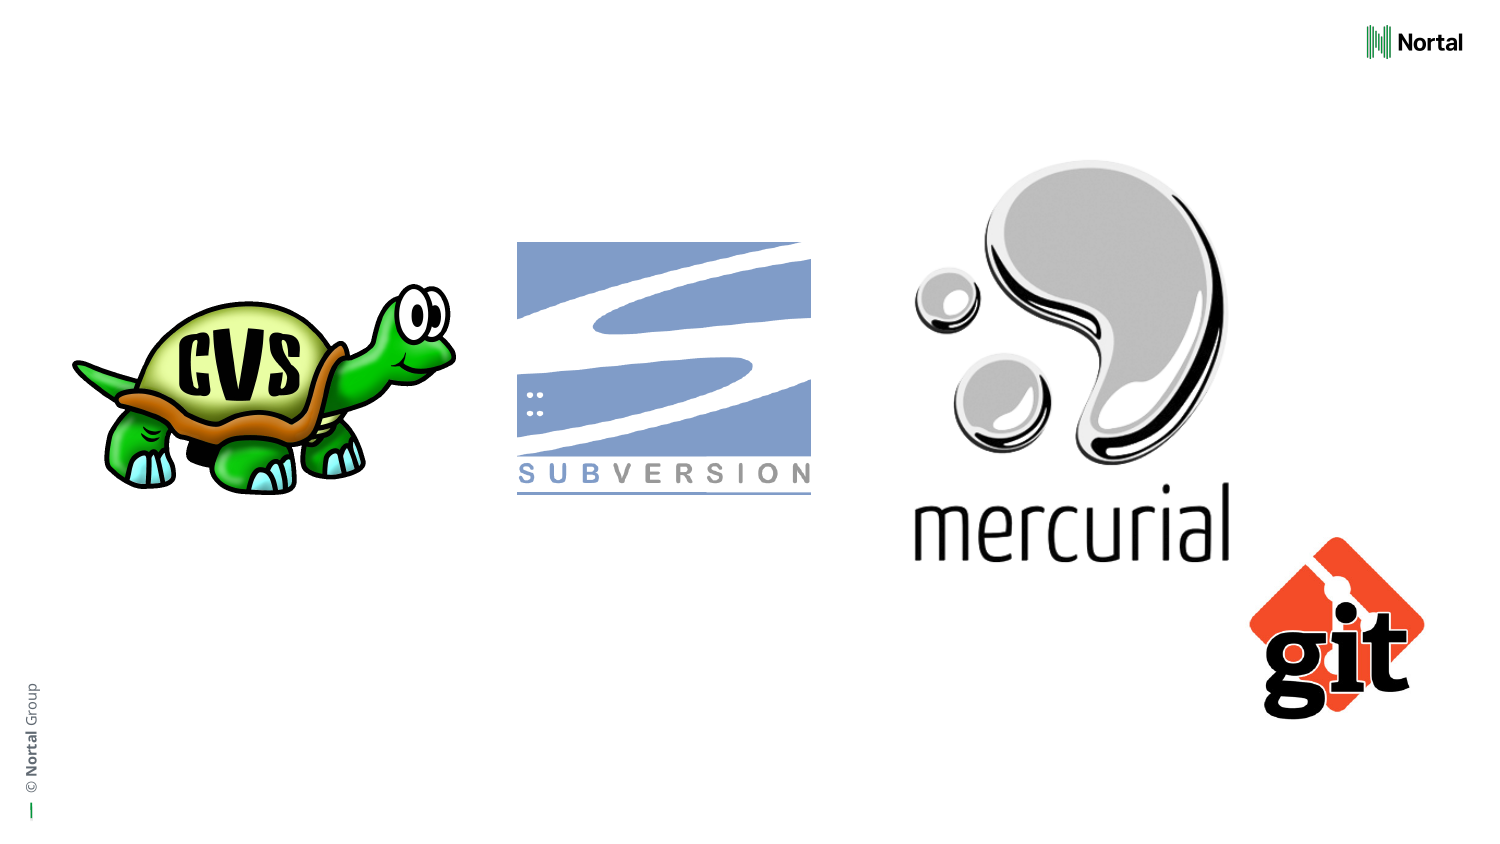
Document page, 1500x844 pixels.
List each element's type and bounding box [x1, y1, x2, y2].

picture [855, 149, 1428, 721]
picture [517, 242, 811, 496]
picture [72, 284, 456, 496]
